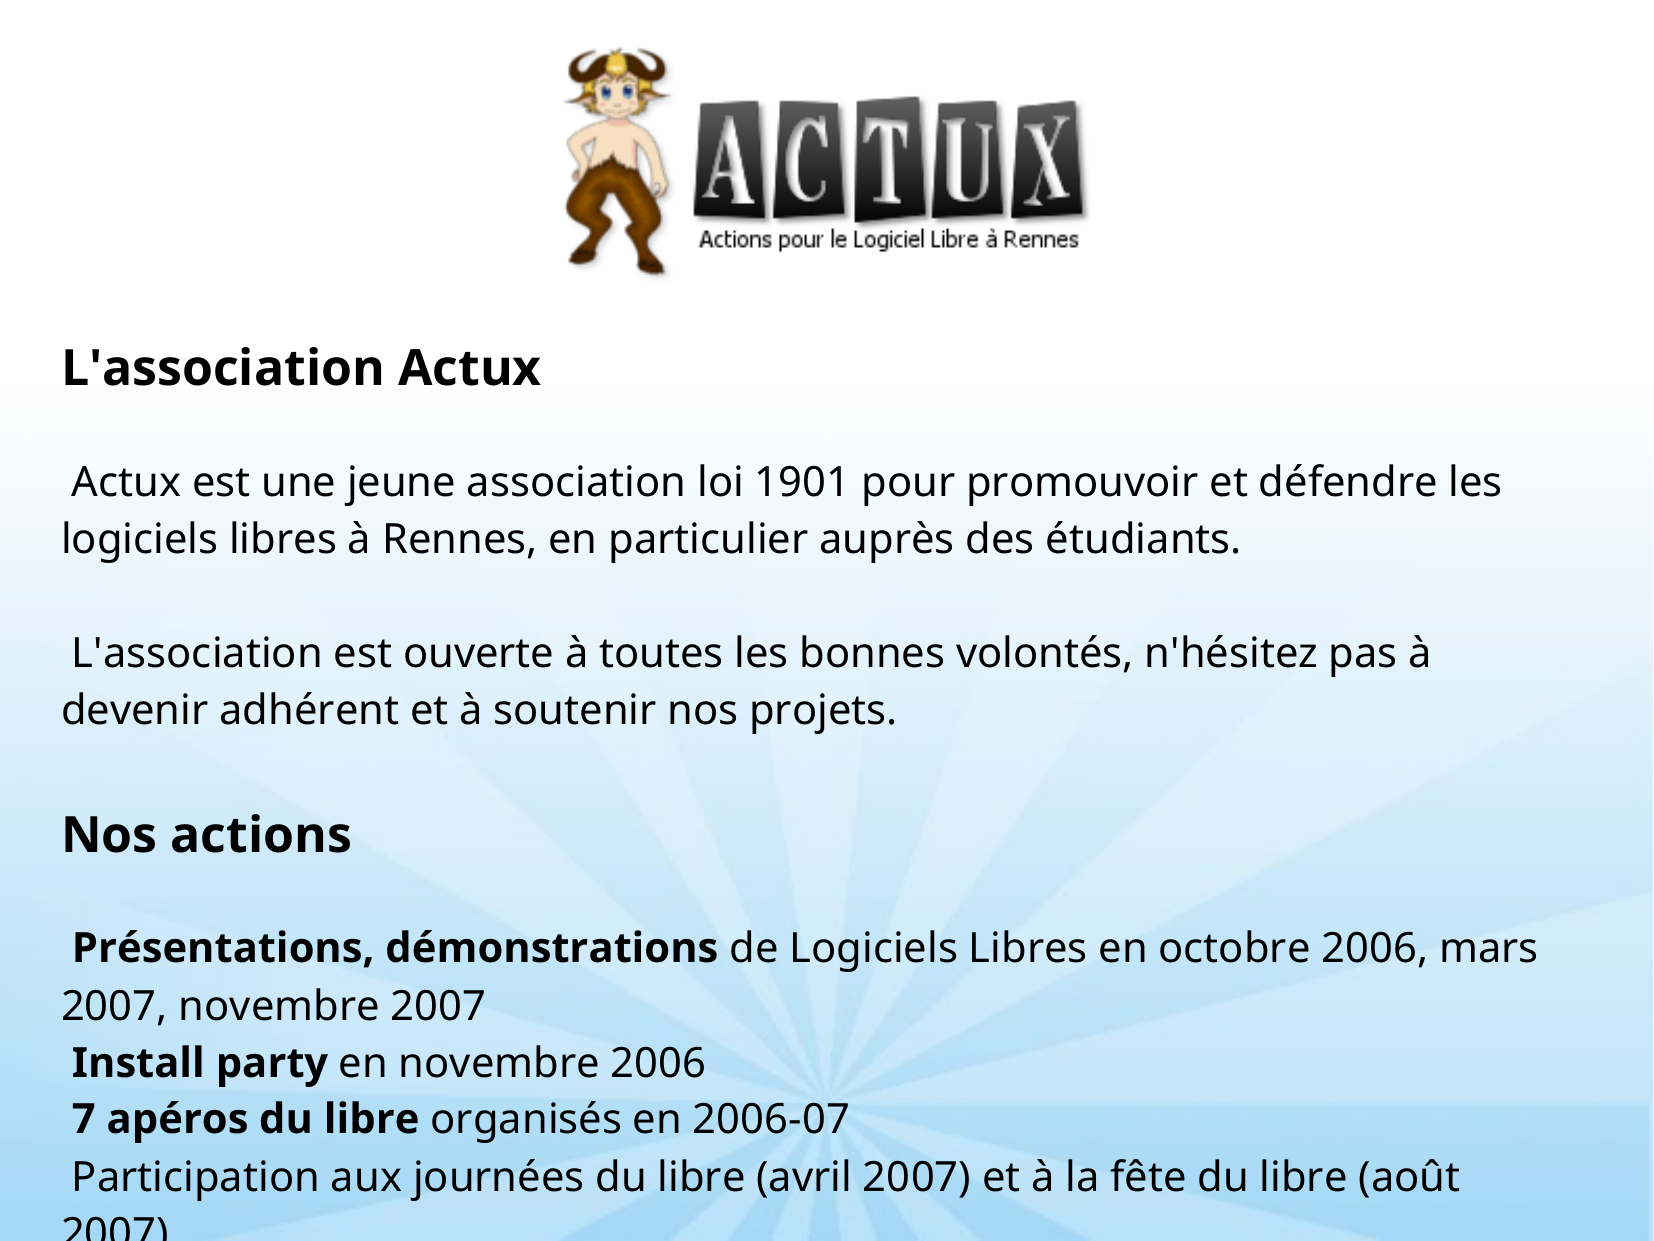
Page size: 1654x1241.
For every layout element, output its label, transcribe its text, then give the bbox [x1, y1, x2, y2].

picture [114, 1220, 126, 1241]
picture [0, 1, 1654, 1241]
text_box L'association Actux Actux est une jeune association loi 1901 pour promouvoir et défendre les logiciels libres à Rennes, en particulier auprès des étudiants. L'association est ouverte à toutes les bonnes volontés, n'hésitez pas à devenir adhérent et à soutenir nos projets. Nos actions Présentations, démonstrations de Logiciels Libres en octobre 2006, mars 2007, novembre 2007 Install party en novembre 2006 7 apéros du libre organisés en 2006-07 Participation aux journées du libre (avril 2007) et à la fête du libre (août 2007) [46, 324, 1595, 1182]
picture [90, 1220, 102, 1241]
